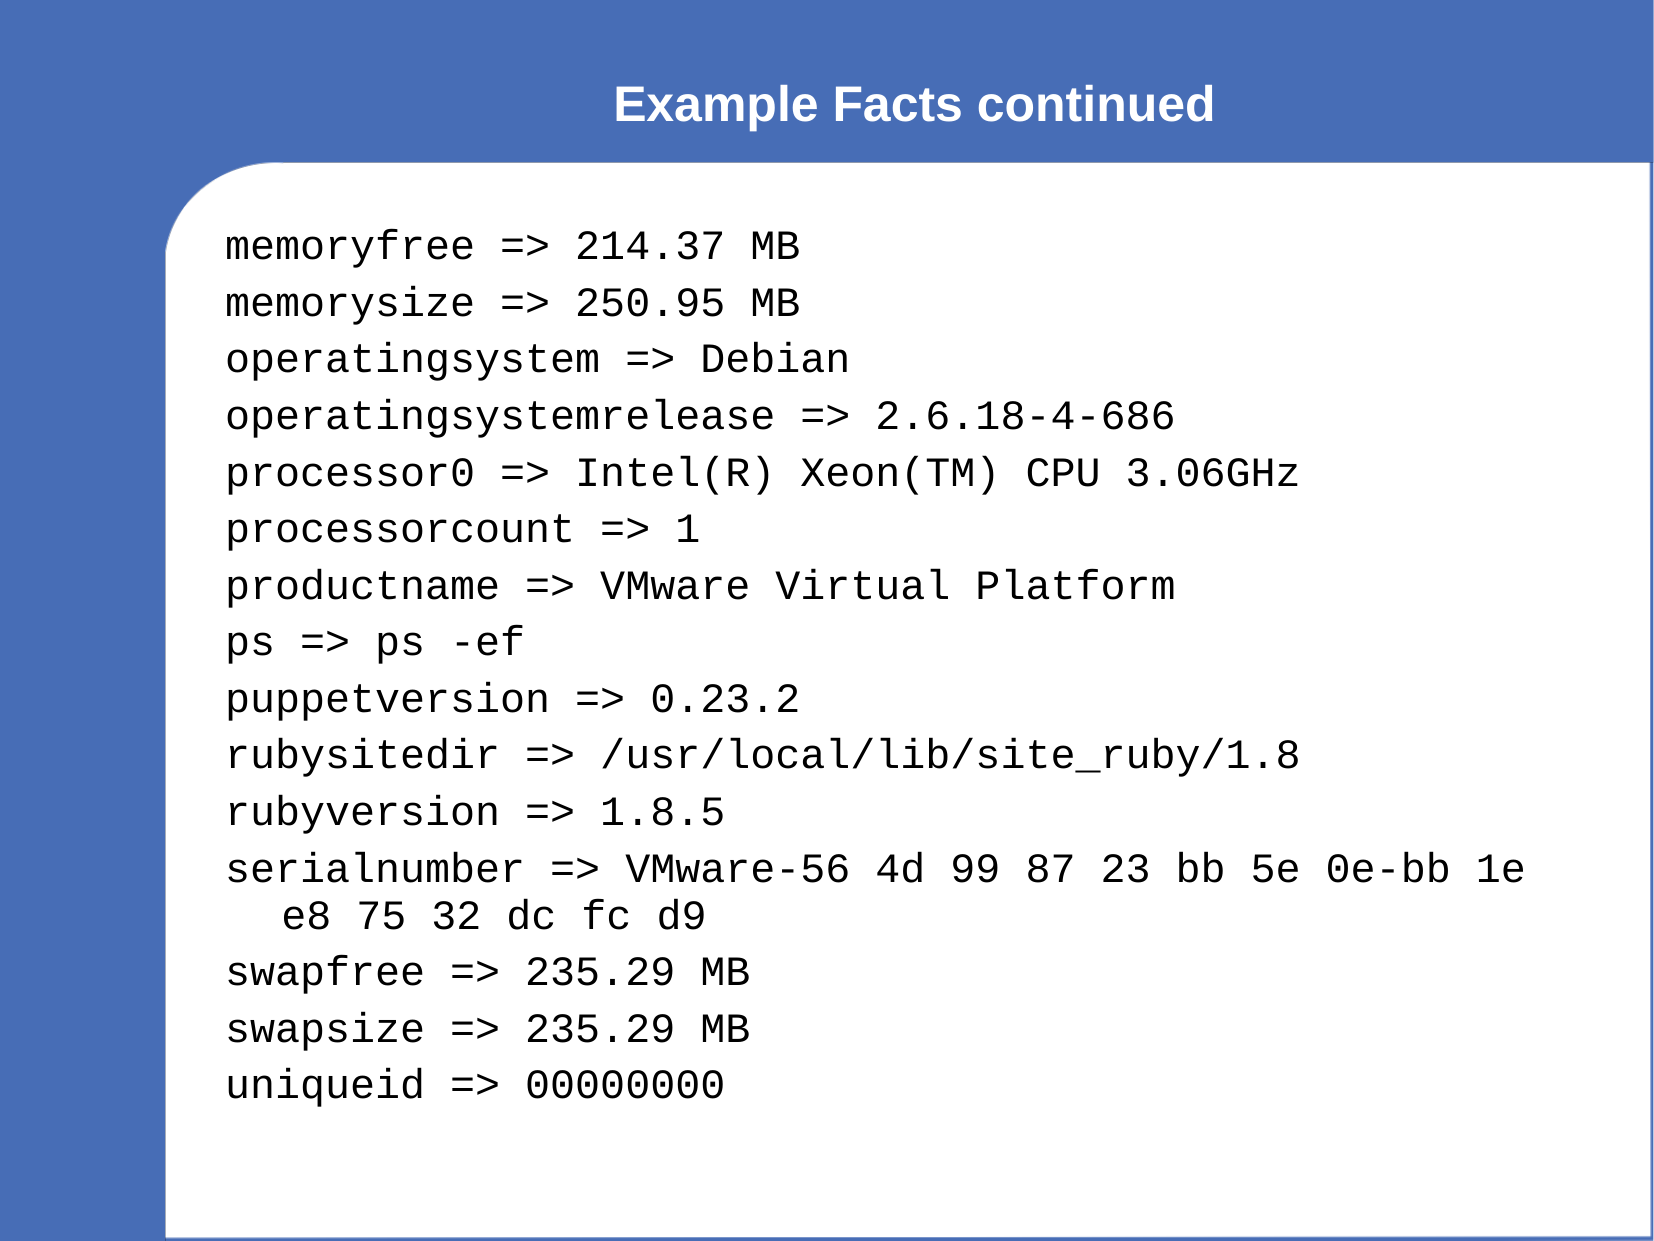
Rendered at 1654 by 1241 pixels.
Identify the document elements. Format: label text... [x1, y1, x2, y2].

picture [0, 0, 1654, 1241]
title Example Facts continued [234, 27, 1595, 181]
list memoryfree => 214.37 MB memorysize => 250.95 MB operatingsystem => Debian operatingsystemrelease => 2.6.18-4-686 processor0 => Intel(R) Xeon(TM) CPU 3.06GHz processorcount => 1 productname => VMware Virtual Platform ps => ps -ef puppetversion => 0.23.2 rubysitedir => /usr/local/lib/site_ruby/1.8 rubyversion => 1.8.5 serialnumber => VMware-56 4d 99 87 23 bb 5e 0e-bb 1e e8 75 32 dc fc d9 swapfree => 235.29 MB swapsize => 235.29 MB uniqueid => 00000000 [225, 225, 1587, 1190]
